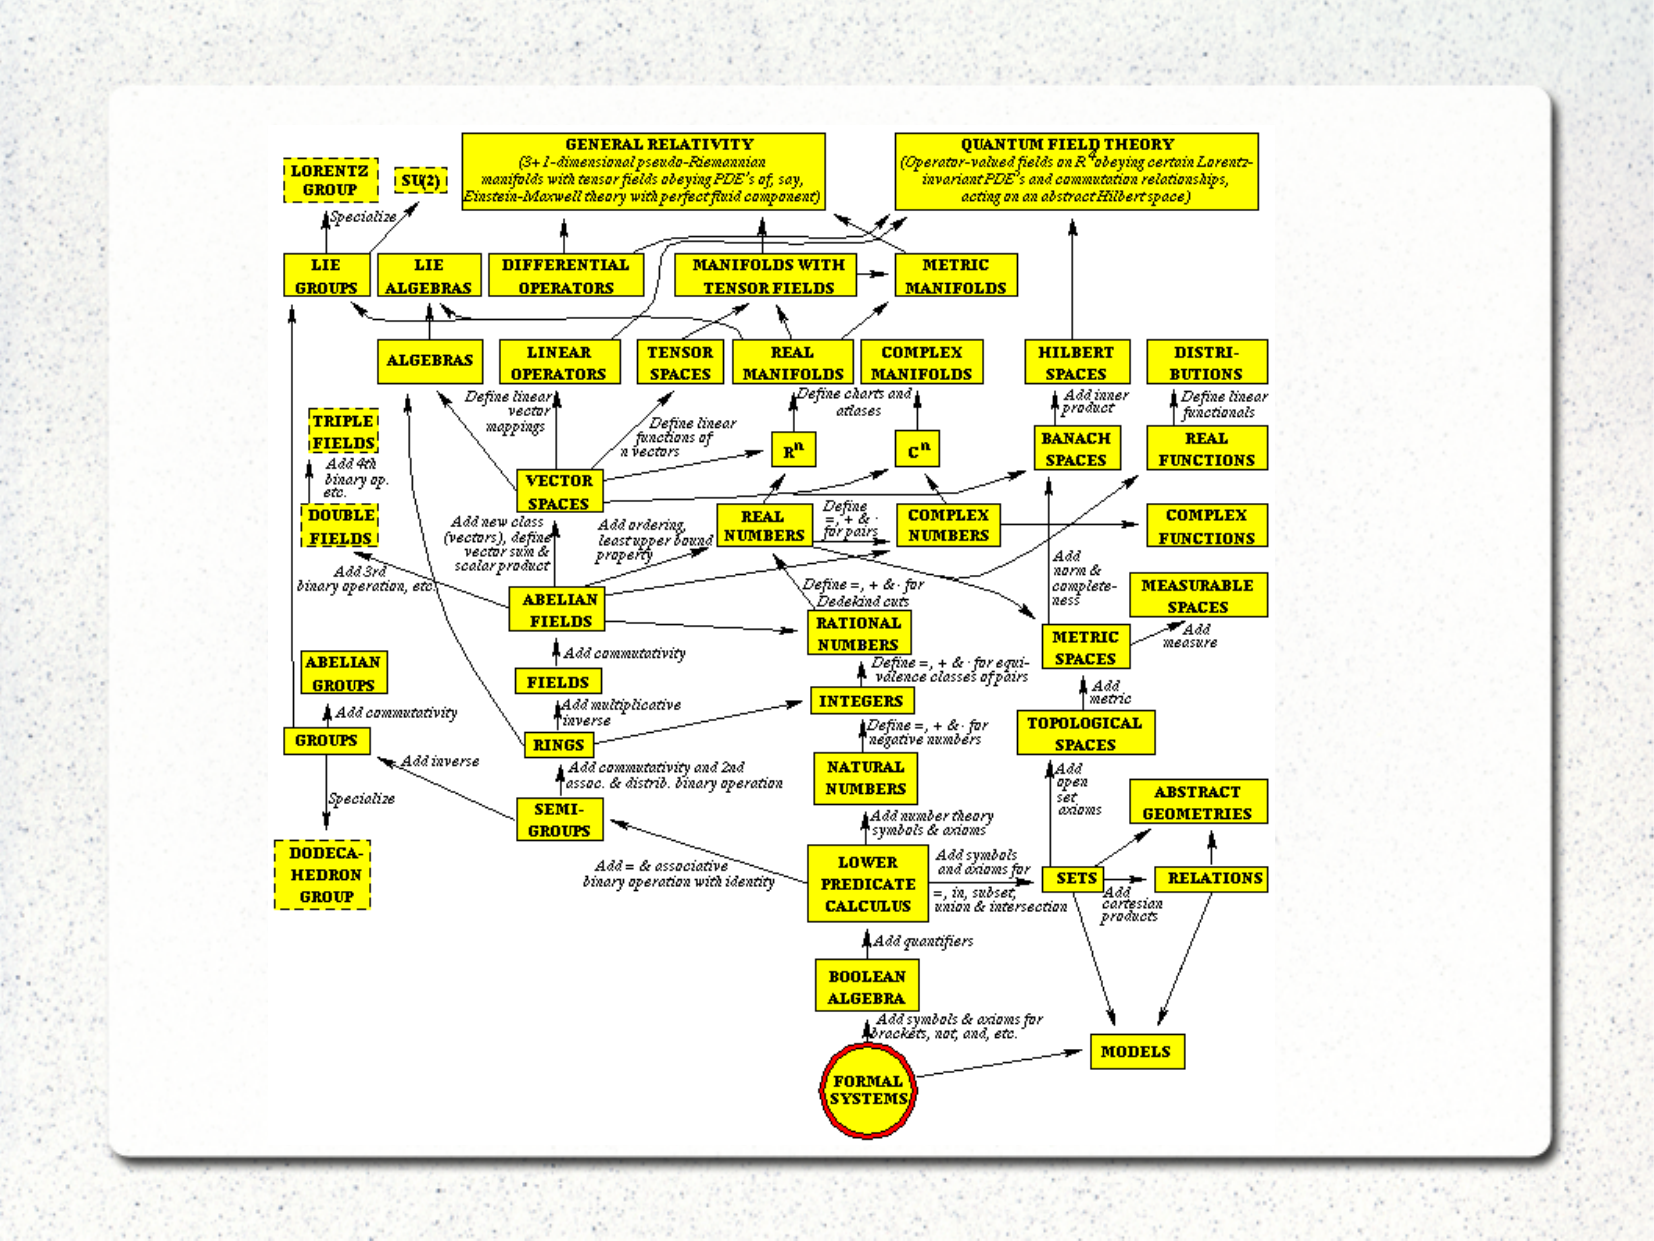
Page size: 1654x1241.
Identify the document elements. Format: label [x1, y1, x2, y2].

picture [268, 125, 1275, 1145]
